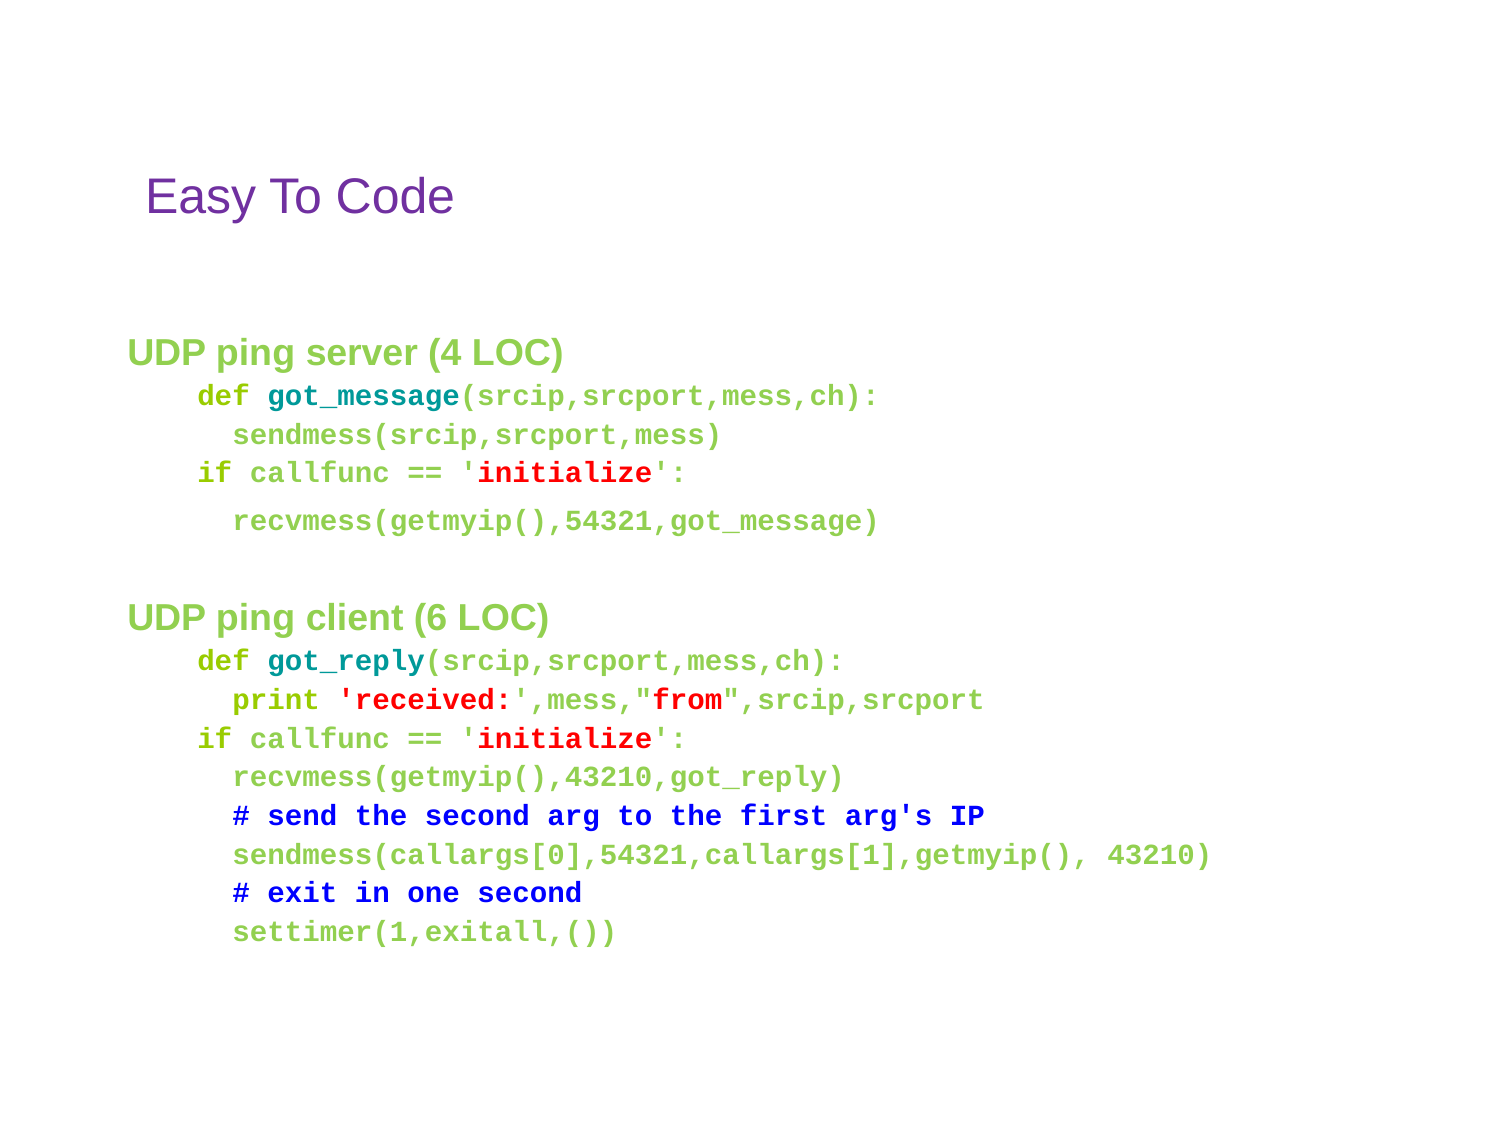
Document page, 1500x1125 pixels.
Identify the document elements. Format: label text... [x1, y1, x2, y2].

list UDP ping server (4 LOC) def got_message(srcip,srcport,mess,ch): sendmess(srcip,srcport,mess) if callfunc == 'initialize': recvmess(getmyip(),54321,got_message) UDP ping client (6 LOC) def got_reply(srcip,srcport,mess,ch): print 'received:',mess,"from",srcip,srcport if callfunc == 'initialize': recvmess(getmyip(),43210,got_reply) # send the second arg to the first arg's IP sendmess(callargs[0],54321,callargs[1],getmyip(), 43210) # exit in one second settimer(1,exitall,()) [112, 324, 1388, 1006]
title Easy To Code [112, 99, 1388, 288]
